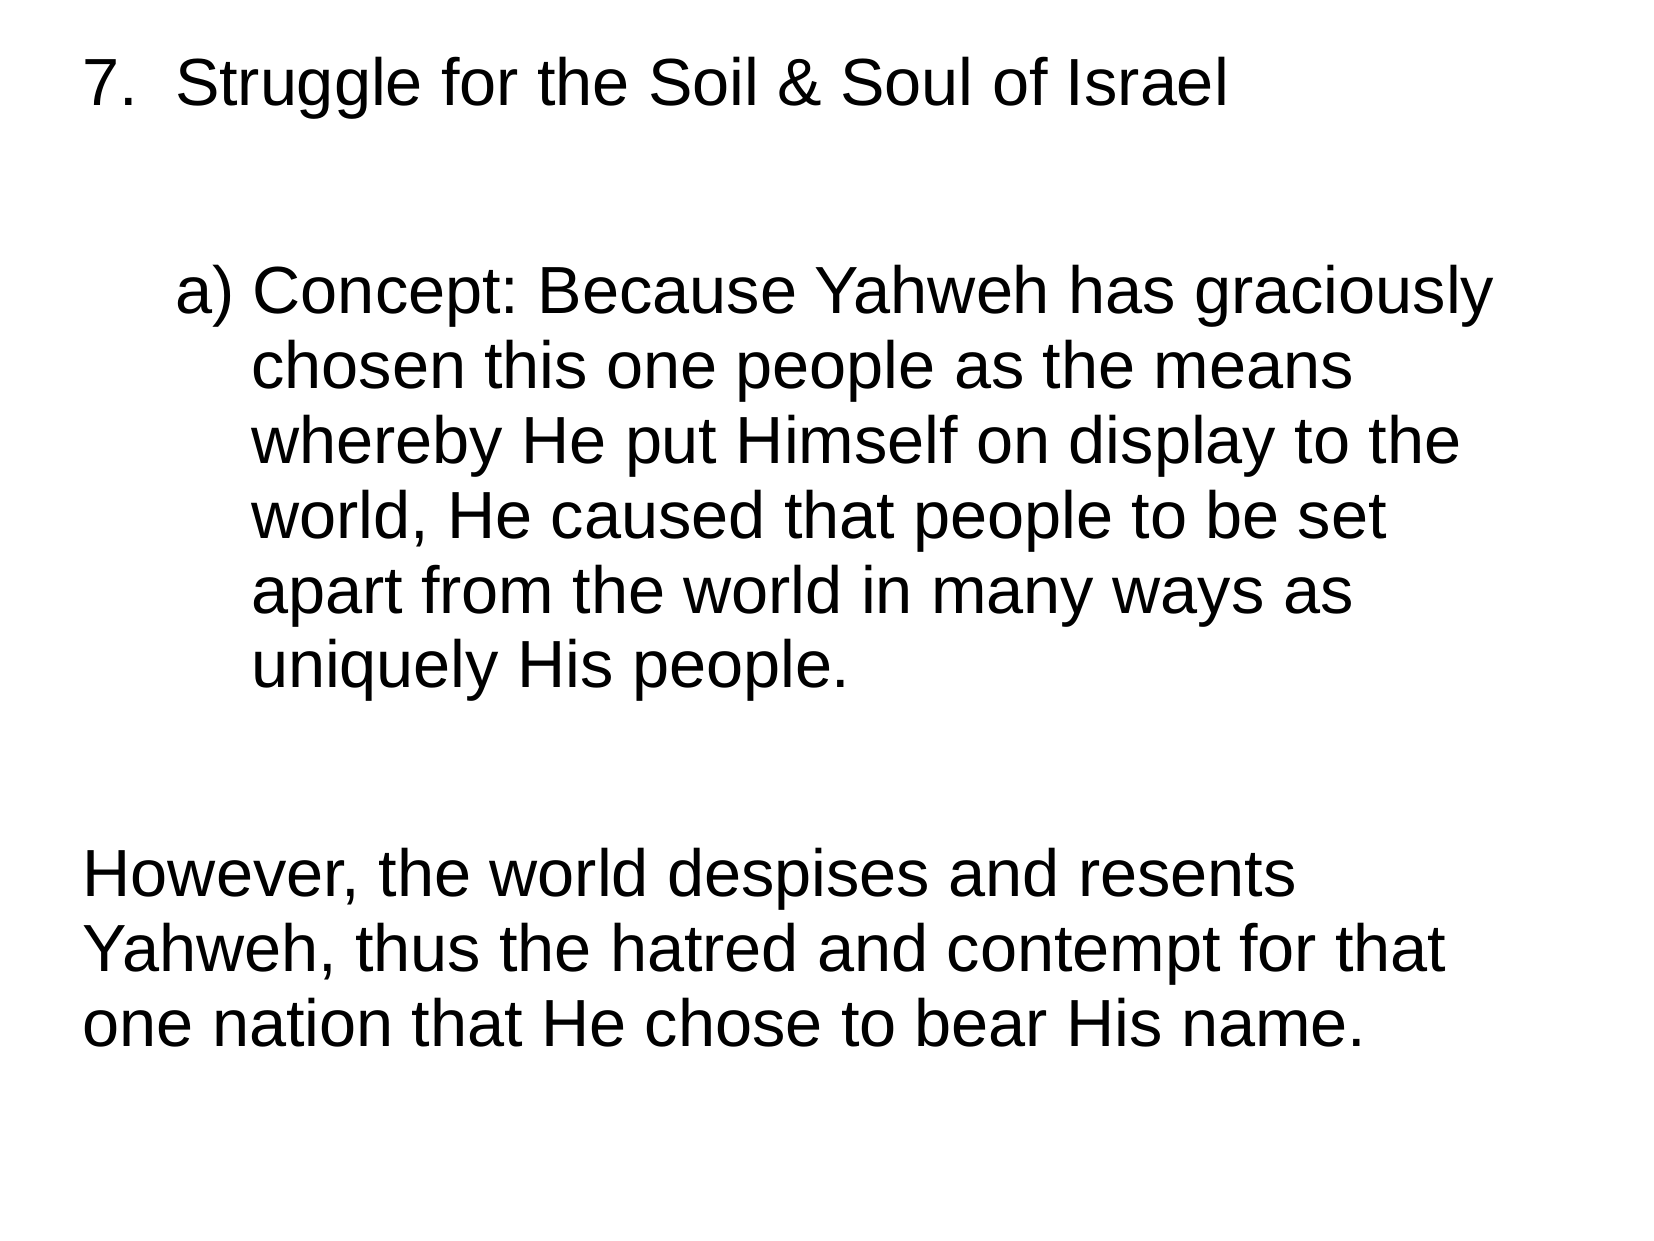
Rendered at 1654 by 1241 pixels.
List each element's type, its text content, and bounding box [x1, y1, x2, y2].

list 7. Struggle for the Soil & Soul of Israel a) Concept: Because Yahweh has graciously chosen this one people as the means whereby He put Himself on display to the world, He caused that people to be set apart from the world in many ways as uniquely His people. However, the world despises and resents Yahweh, thus the hatred and contempt for that one nation that He chose to bear His name. [82, 45, 1538, 1171]
